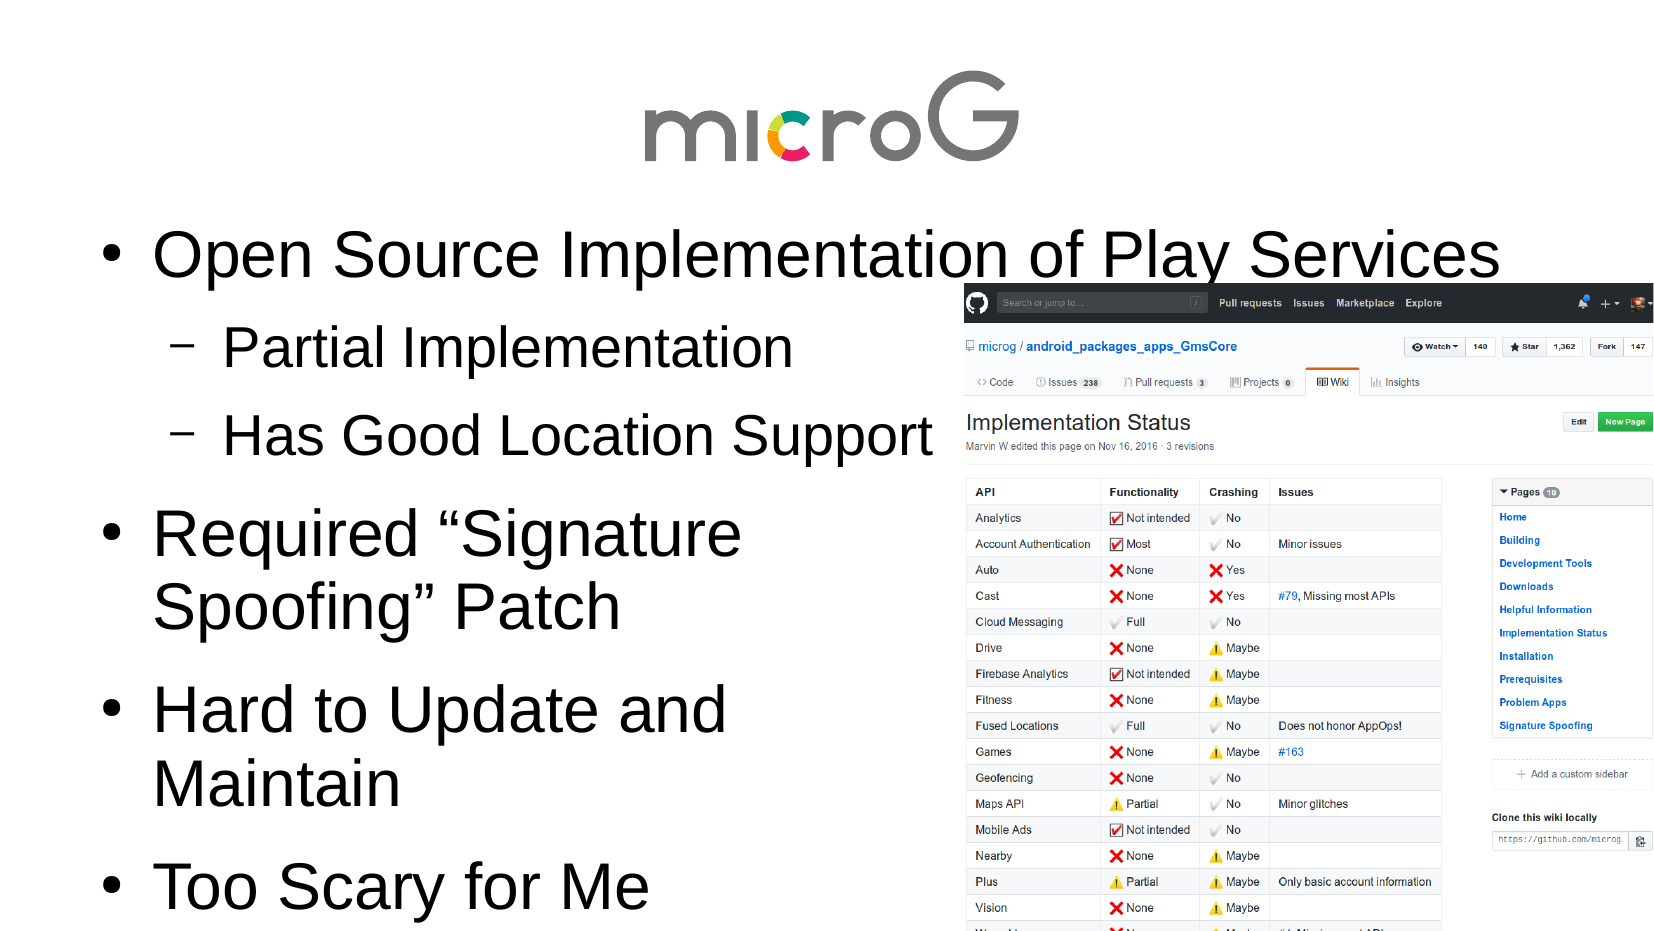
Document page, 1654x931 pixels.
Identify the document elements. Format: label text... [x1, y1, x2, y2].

picture [964, 283, 1654, 931]
title [82, 37, 1571, 193]
picture [642, 67, 1022, 165]
list Open Source Implementation of Play Services Partial Implementation Has Good Location Support Required “Signature Spoofing” Patch Hard to Update and Maintain Too Scary for Me [82, 217, 1571, 931]
